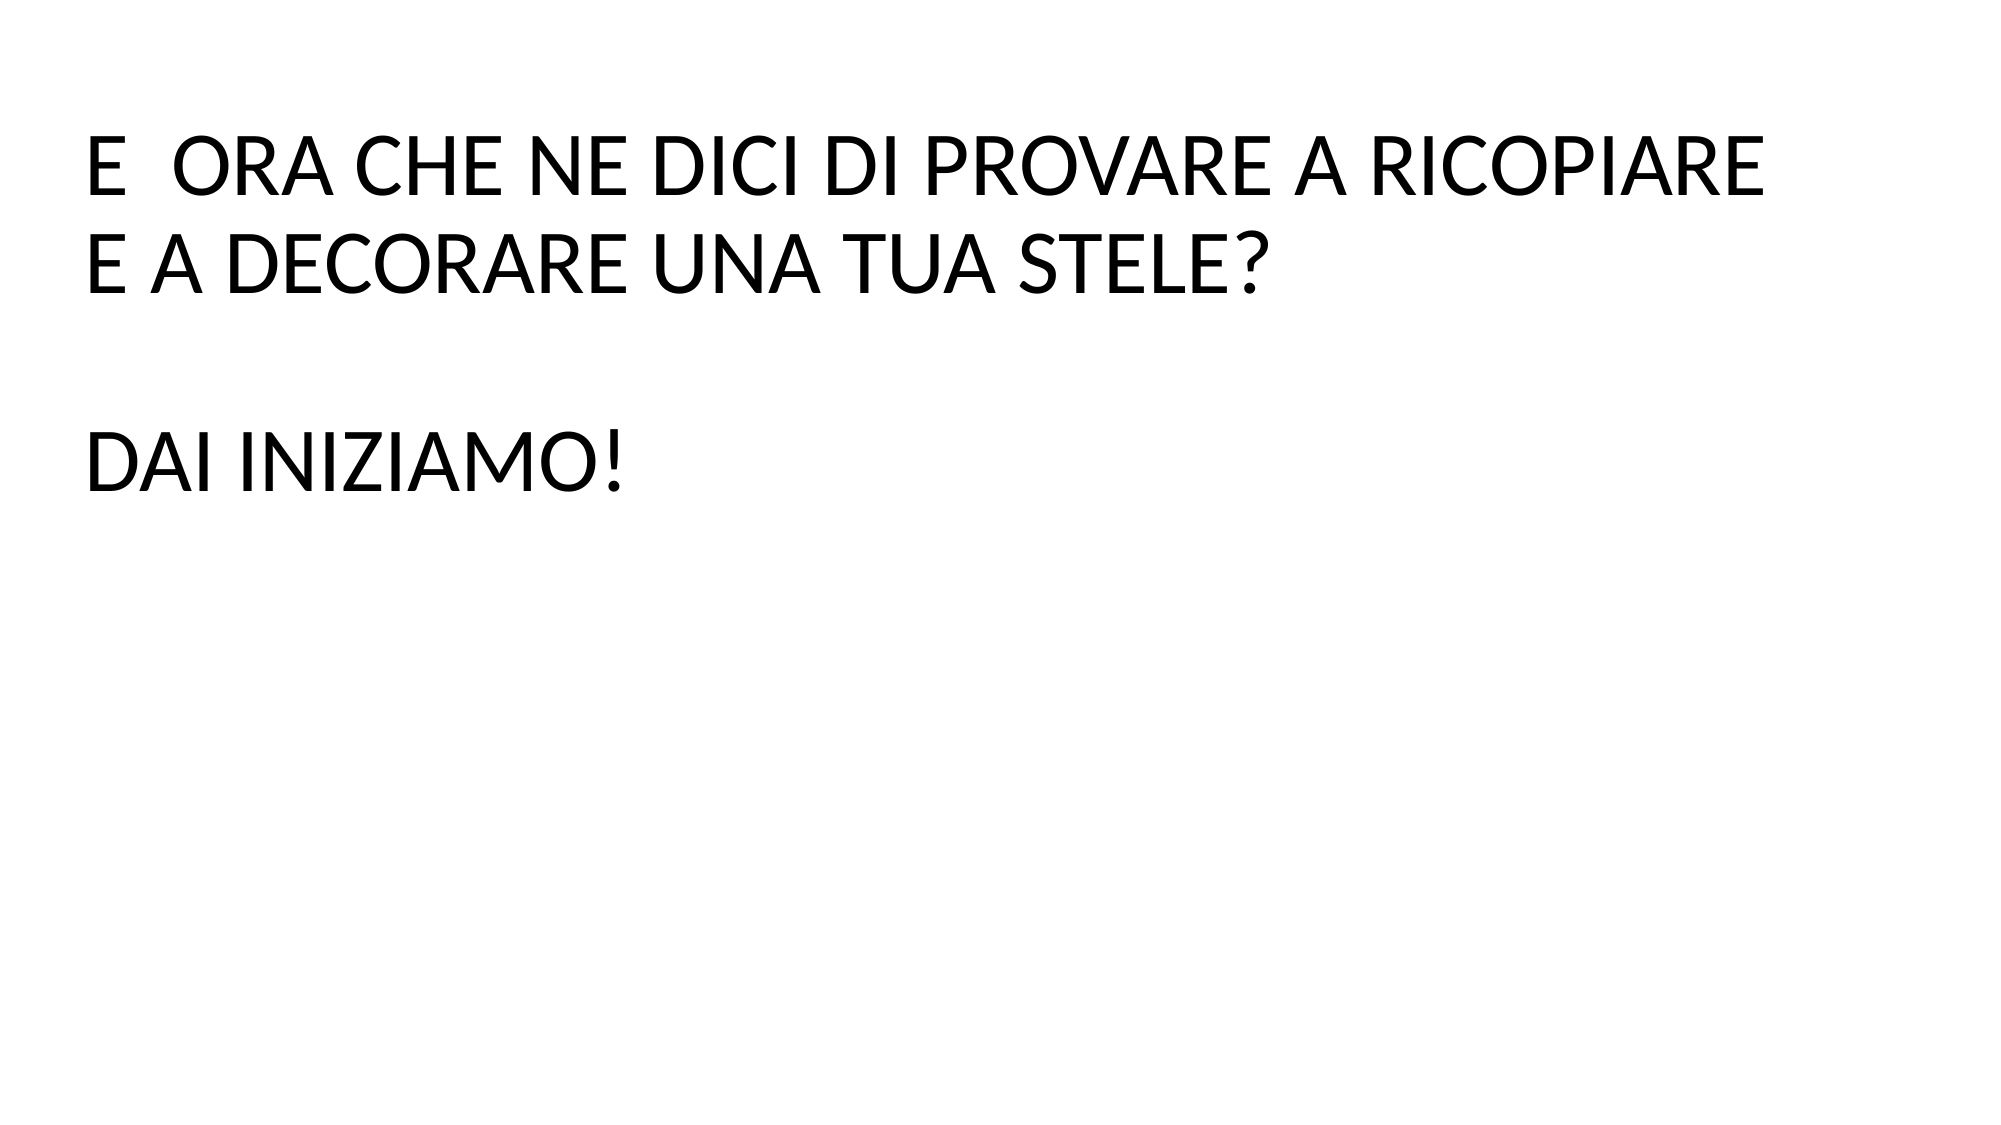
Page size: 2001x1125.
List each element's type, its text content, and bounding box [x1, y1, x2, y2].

title E ORA CHE NE DICI DI PROVARE A RICOPIARE E A DECORARE UNA TUA STELE? DAI INIZIAMO! [70, 108, 1922, 994]
